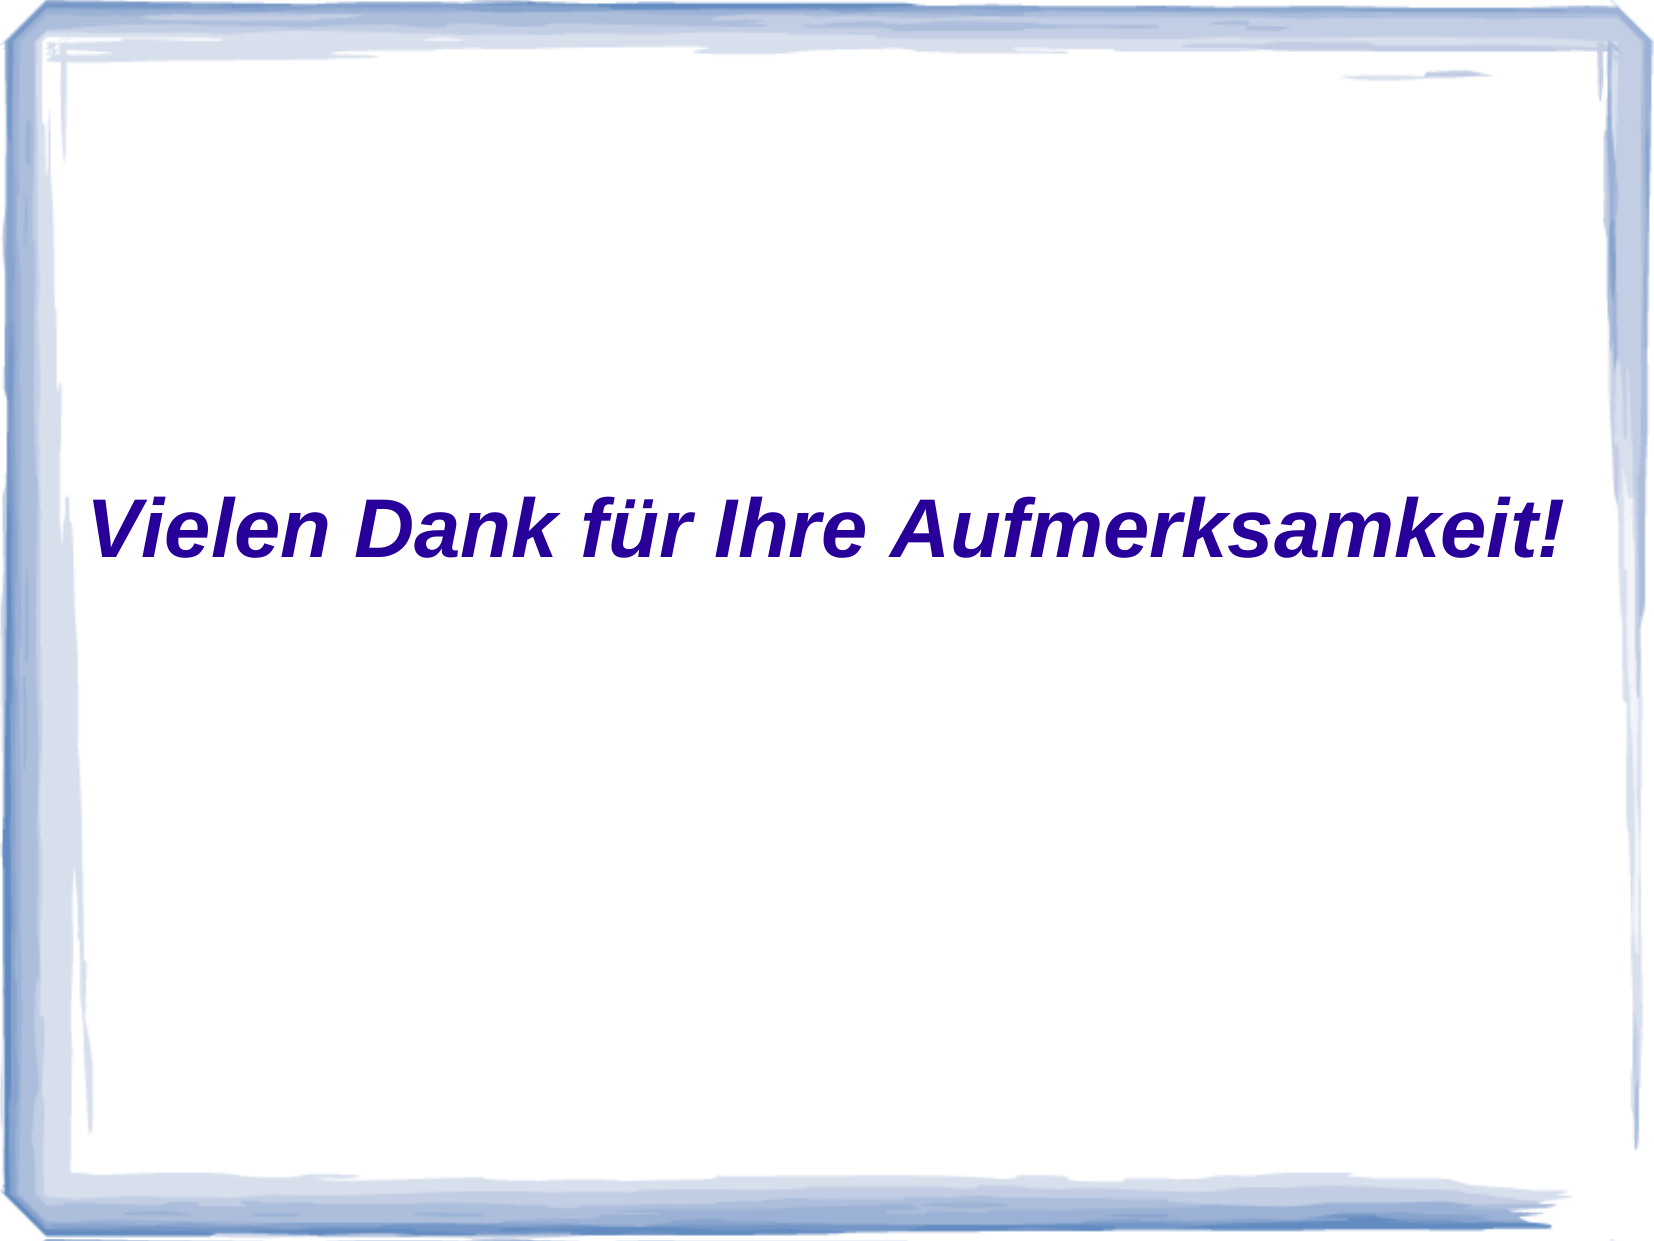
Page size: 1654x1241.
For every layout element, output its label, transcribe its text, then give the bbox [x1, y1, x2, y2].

text_box Vielen Dank für Ihre Aufmerksamkeit! [82, 49, 1571, 1004]
picture [0, 0, 1654, 1241]
